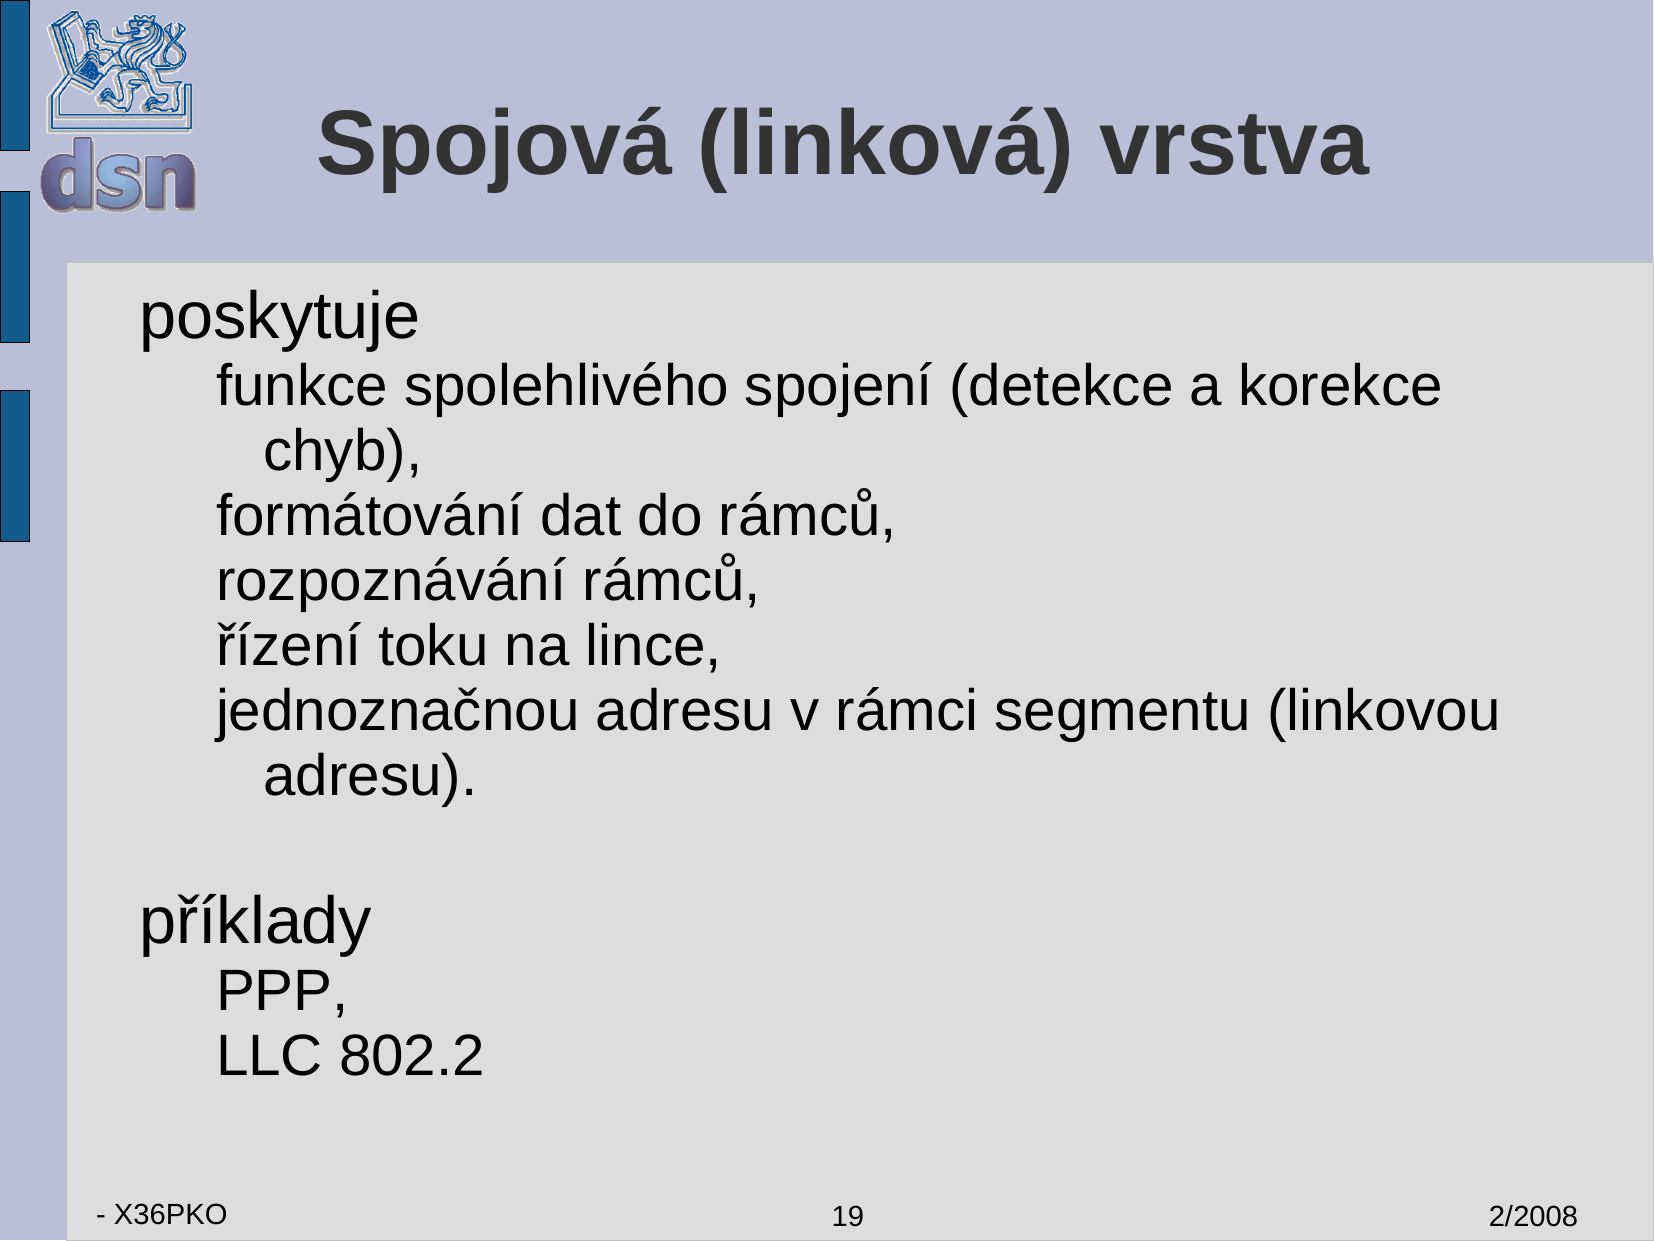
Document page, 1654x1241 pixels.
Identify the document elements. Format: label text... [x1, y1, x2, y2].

title Spojová (linková) vrstva [210, 39, 1478, 247]
list poskytuje funkce spolehlivého spojení (detekce a korekce chyb), formátování dat do rámců, rozpoznávání rámců, řízení toku na lince, jednoznačnou adresu v rámci segmentu (linkovou adresu). příklady PPP, LLC 802.2 [121, 278, 1534, 1086]
picture [10, 10, 223, 230]
